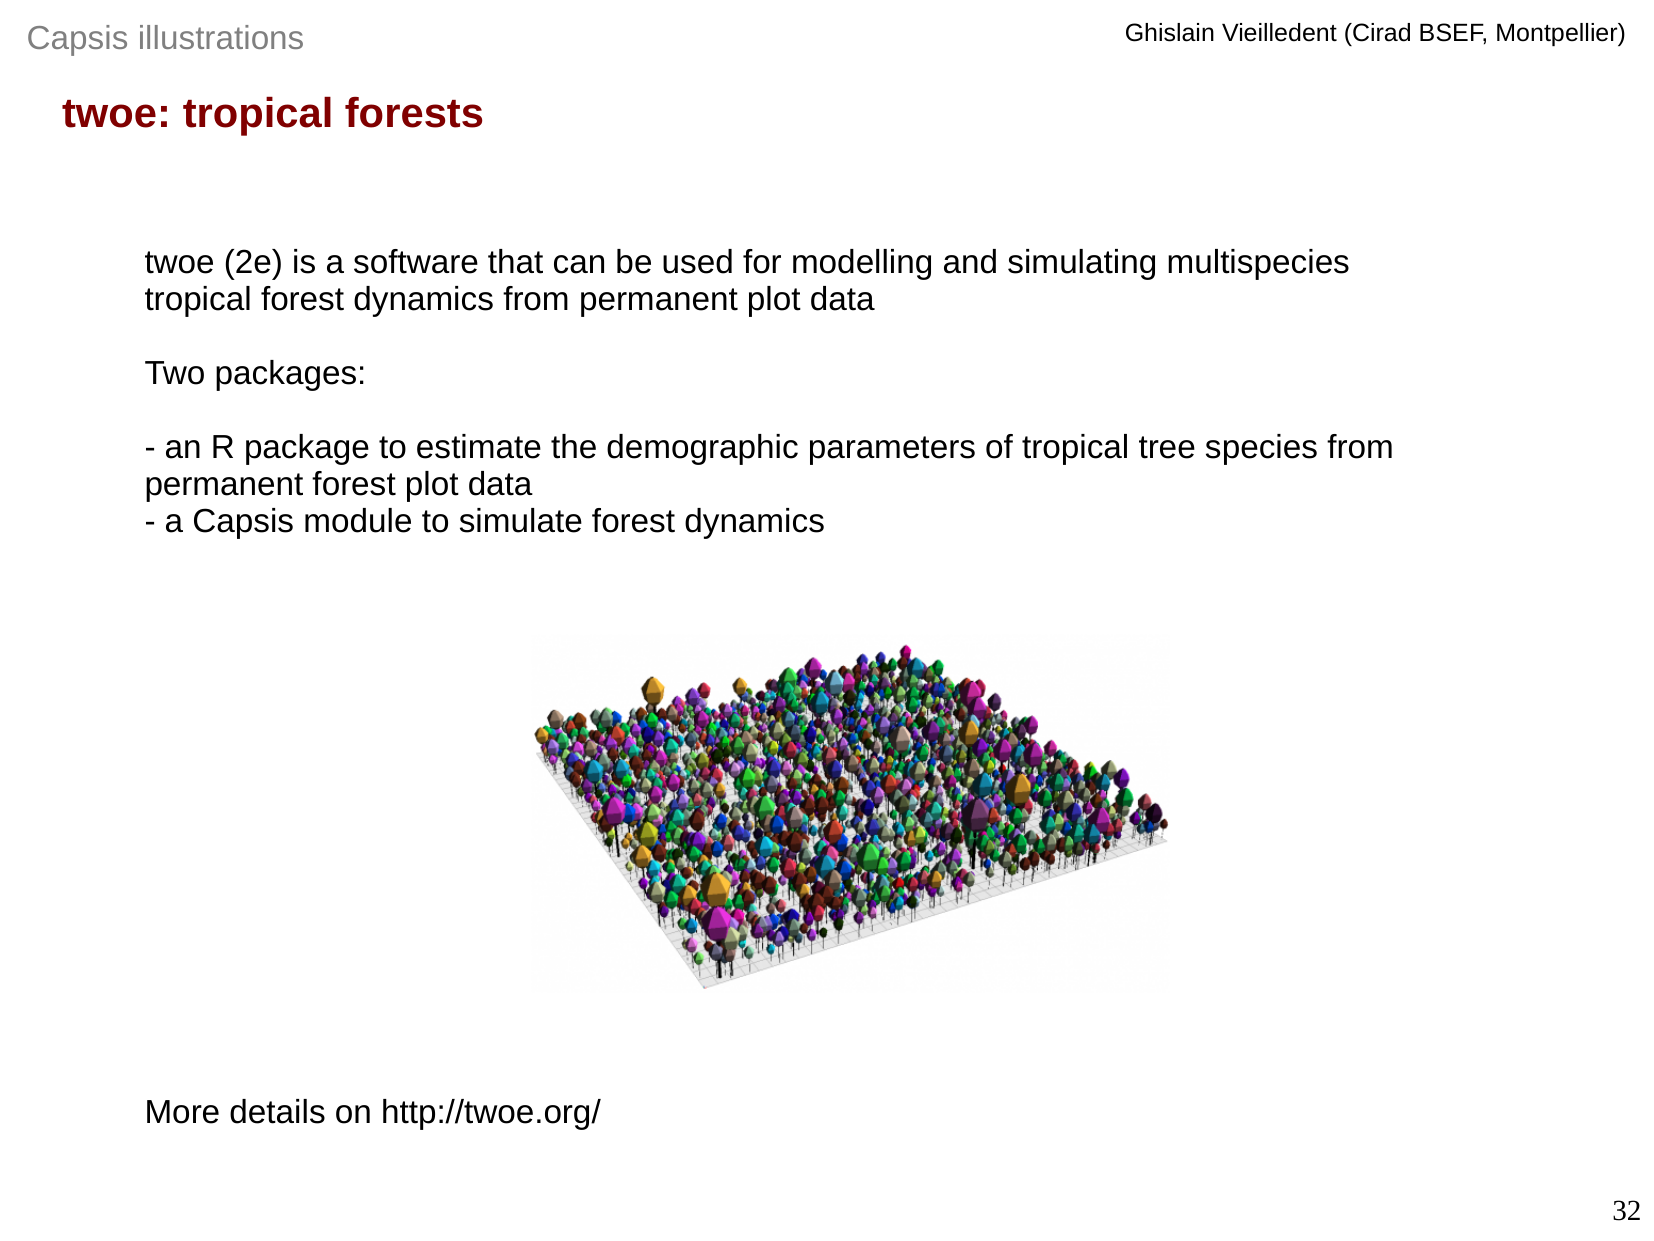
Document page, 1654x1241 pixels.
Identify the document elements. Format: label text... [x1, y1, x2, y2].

text_box twoe (2e) is a software that can be used for modelling and simulating multispecies tropical forest dynamics from permanent plot data Two packages: - an R package to estimate the demographic parameters of tropical tree species from permanent forest plot data - a Capsis module to simulate forest dynamics [129, 236, 1447, 548]
text_box Ghislain Vieilledent (Cirad BSEF, Montpellier) [944, 11, 1642, 64]
picture [531, 634, 1170, 993]
text_box Capsis illustrations [11, 11, 426, 64]
text_box More details on http://twoe.org/ [129, 1086, 1087, 1139]
text_box twoe: tropical forests [47, 82, 1418, 144]
